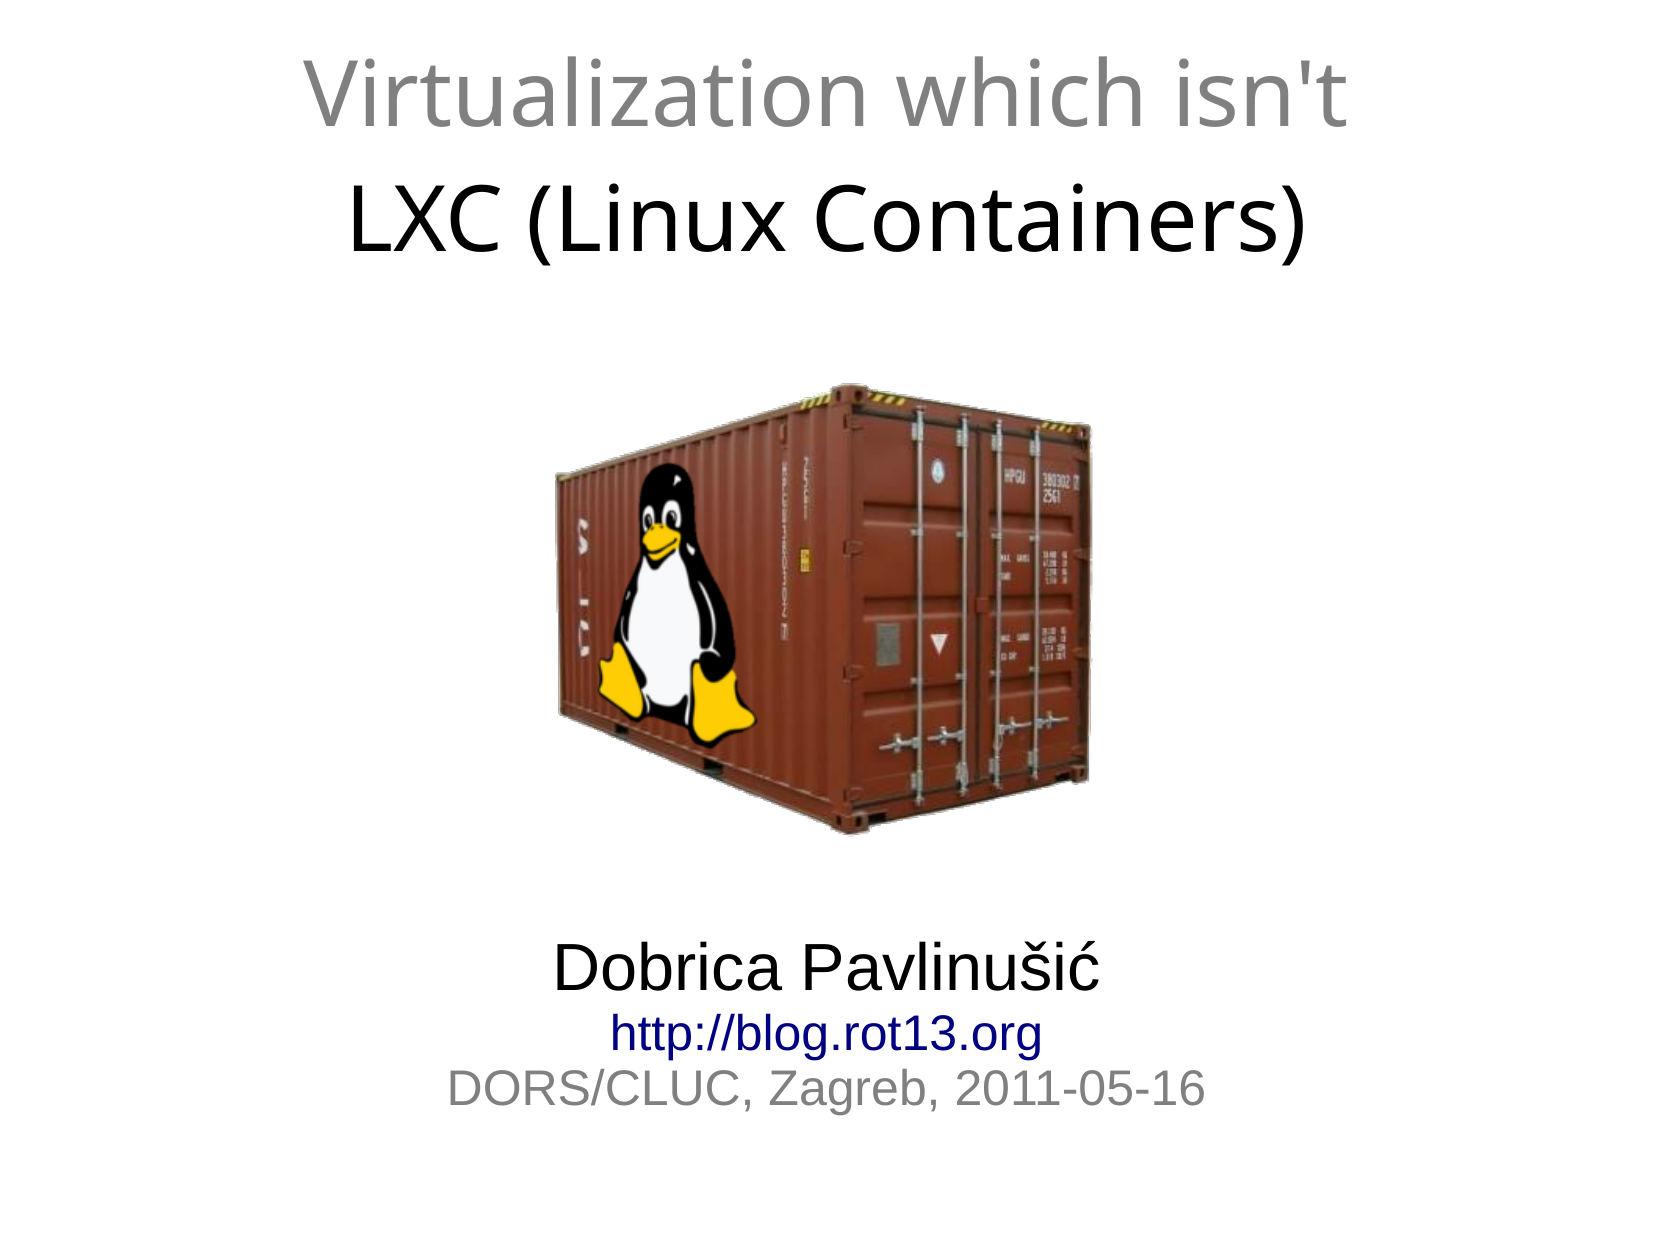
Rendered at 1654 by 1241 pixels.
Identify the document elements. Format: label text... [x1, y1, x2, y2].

picture [529, 362, 1147, 874]
title Virtualization which isn't LXC (Linux Containers) [82, 45, 1571, 261]
subtitle Dobrica Pavlinušić http://blog.rot13.org DORS/CLUC, Zagreb, 2011-05-16 [82, 929, 1571, 1117]
